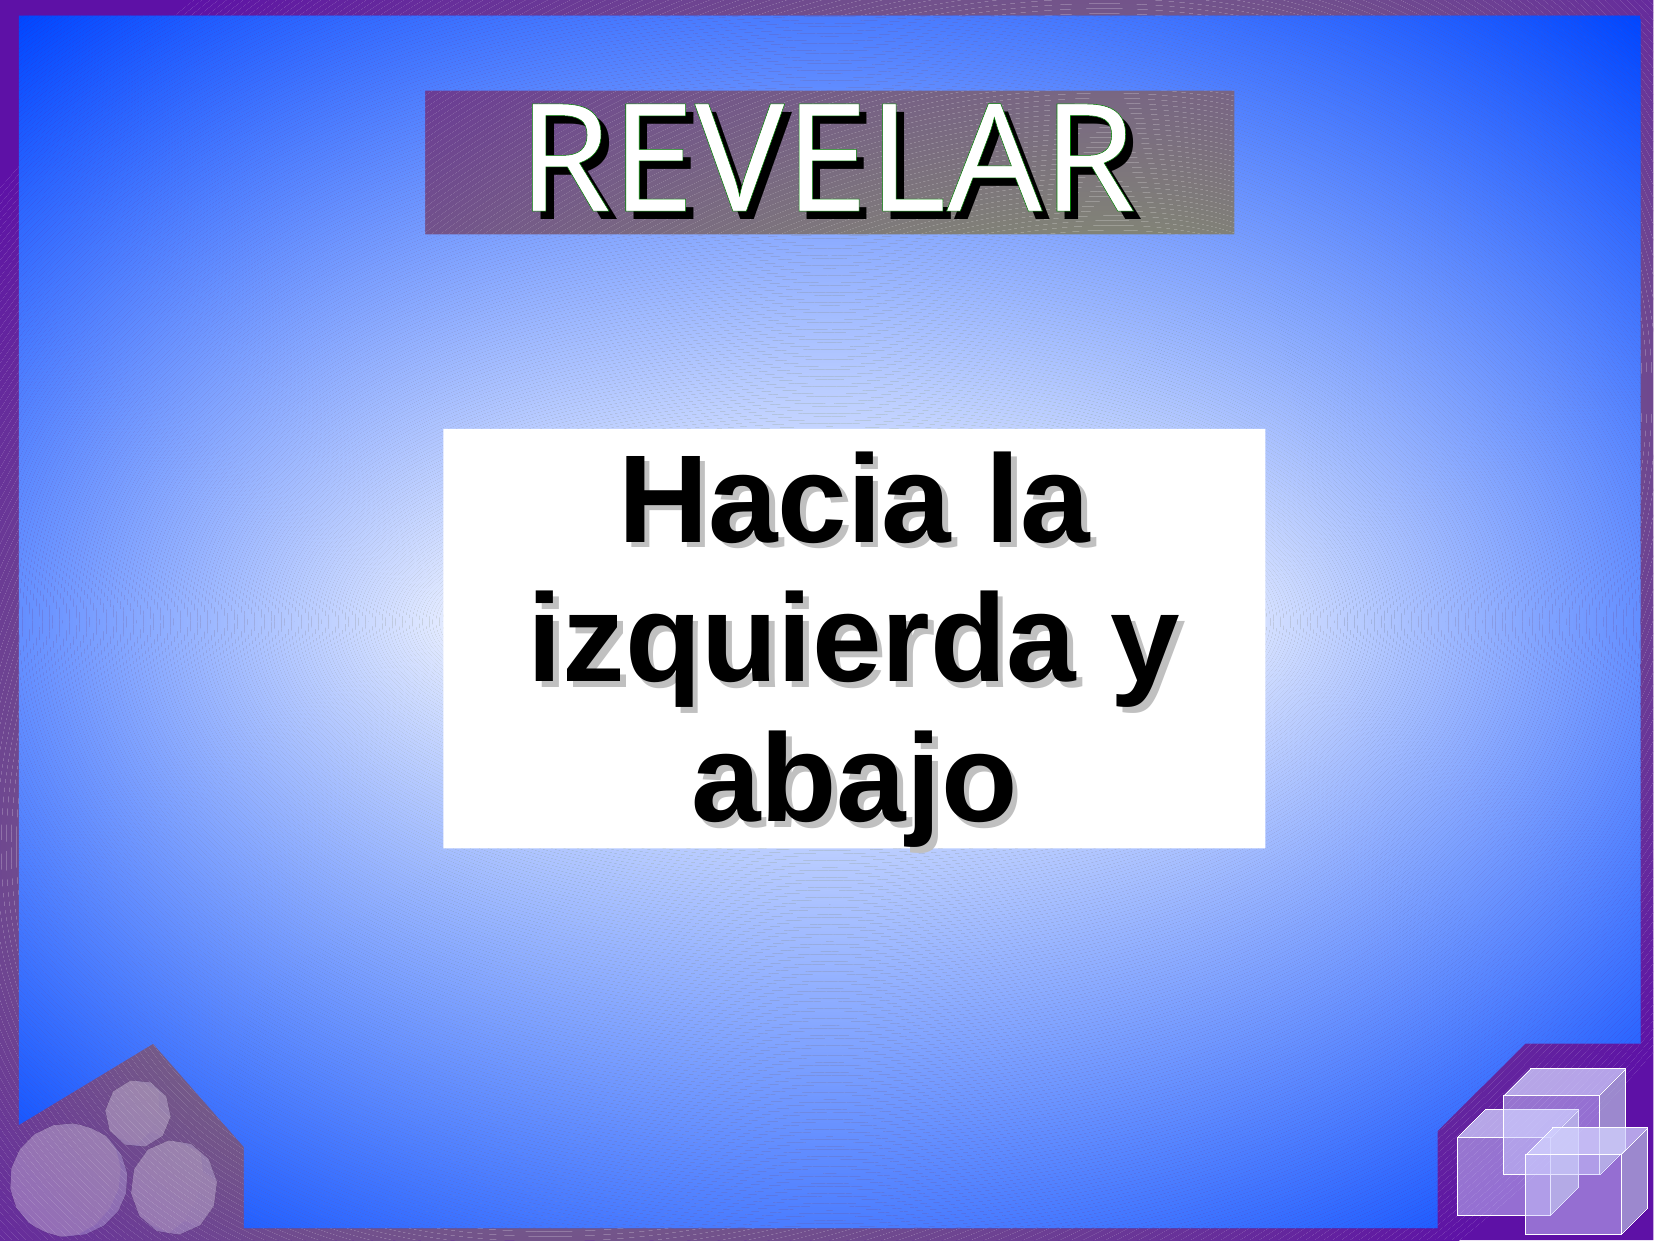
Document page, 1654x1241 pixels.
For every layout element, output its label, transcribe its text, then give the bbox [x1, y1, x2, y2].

title REVELAR [82, 47, 1571, 259]
title Hacia la izquierda y abajo [443, 428, 1266, 849]
text_box [18, 15, 1641, 1229]
